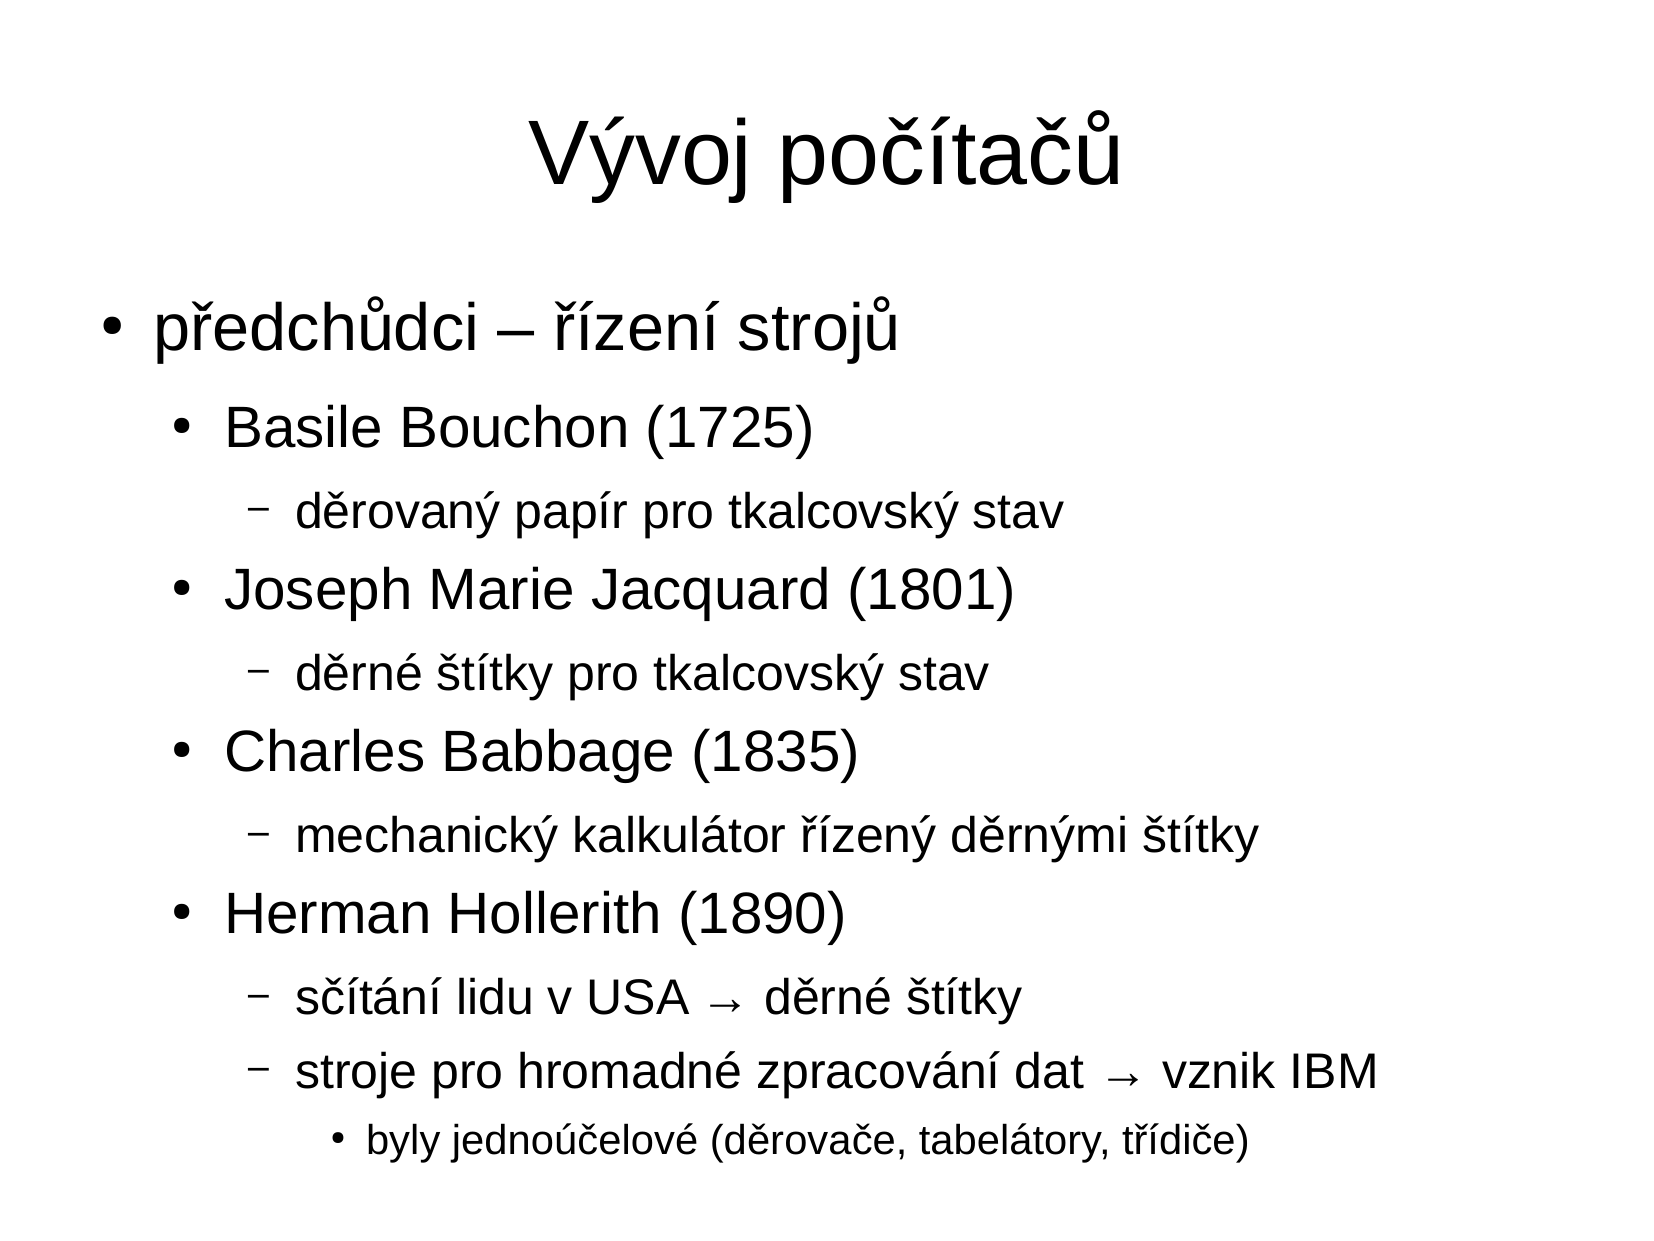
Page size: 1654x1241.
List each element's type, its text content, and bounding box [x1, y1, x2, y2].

list předchůdci – řízení strojů Basile Bouchon (1725) děrovaný papír pro tkalcovský stav Joseph Marie Jacquard (1801) děrné štítky pro tkalcovský stav Charles Babbage (1835) mechanický kalkulátor řízený děrnými štítky Herman Hollerith (1890) sčítání lidu v USA → děrné štítky stroje pro hromadné zpracování dat → vznik IBM byly jednoúčelové (děrovače, tabelátory, třídiče) [82, 290, 1571, 1163]
title Vývoj počítačů [82, 49, 1571, 257]
